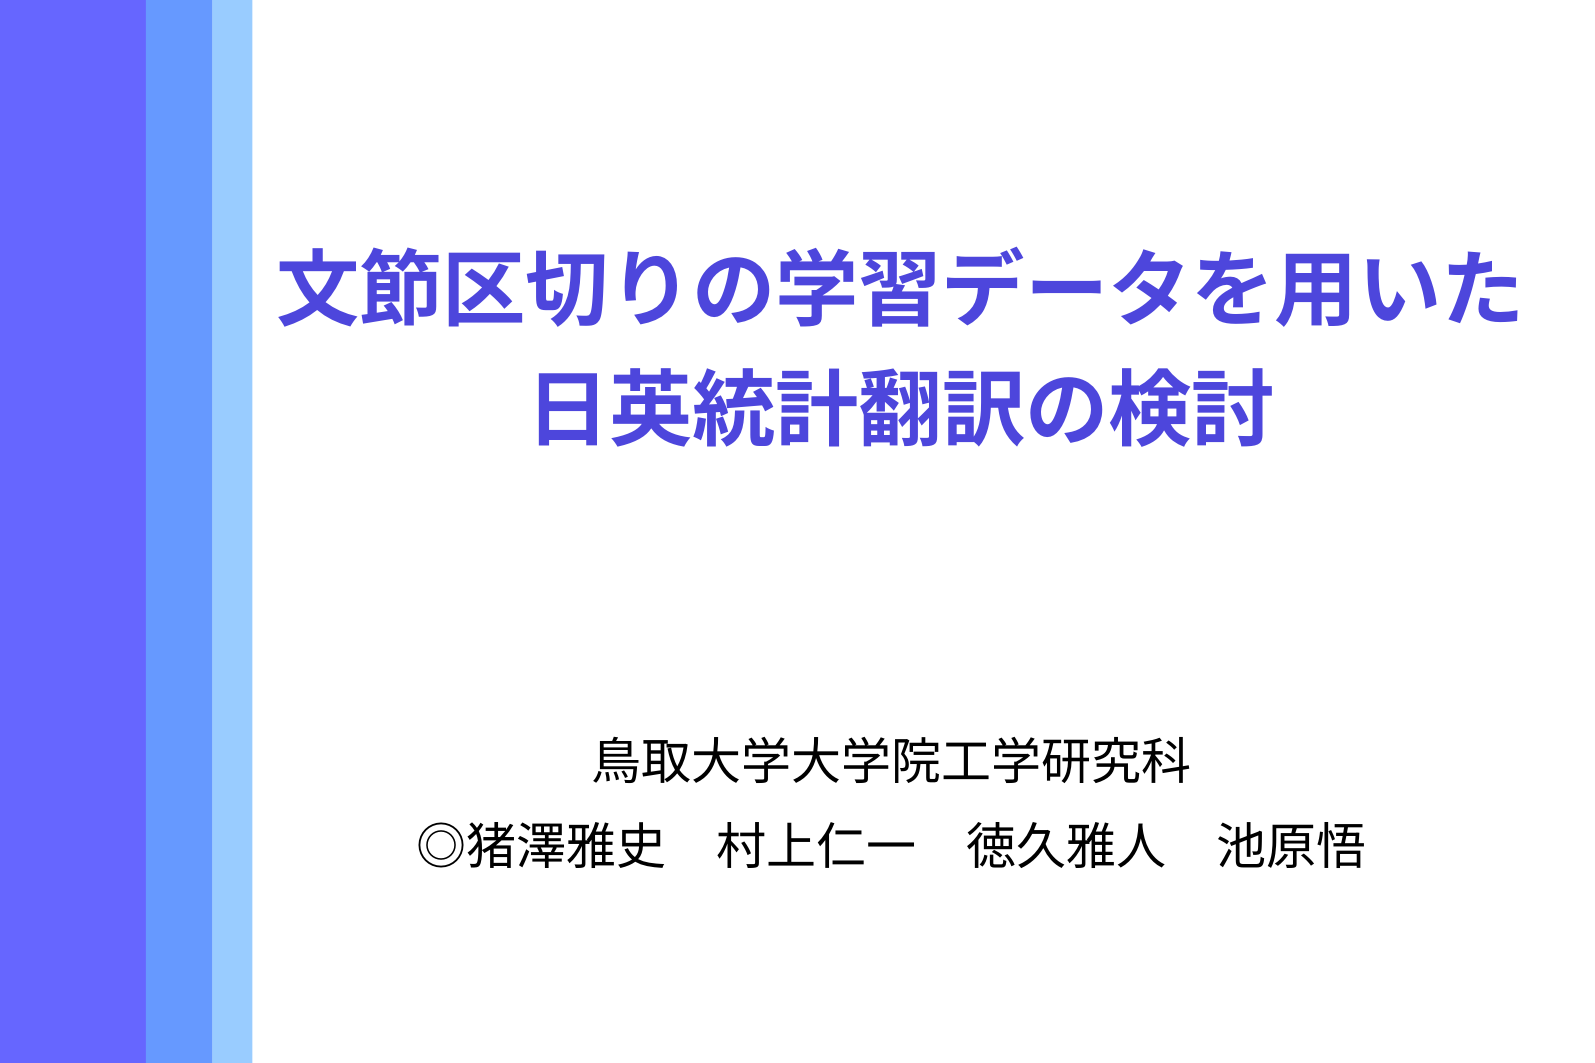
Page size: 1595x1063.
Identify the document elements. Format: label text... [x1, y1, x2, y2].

subtitle 鳥取大学大学院工学研究科 ◎猪澤雅史 村上仁一 徳久雅人 池原悟 [269, 713, 1513, 911]
title 文節区切りの学習データを用いた 日英統計翻訳の検討 [206, 243, 1595, 443]
